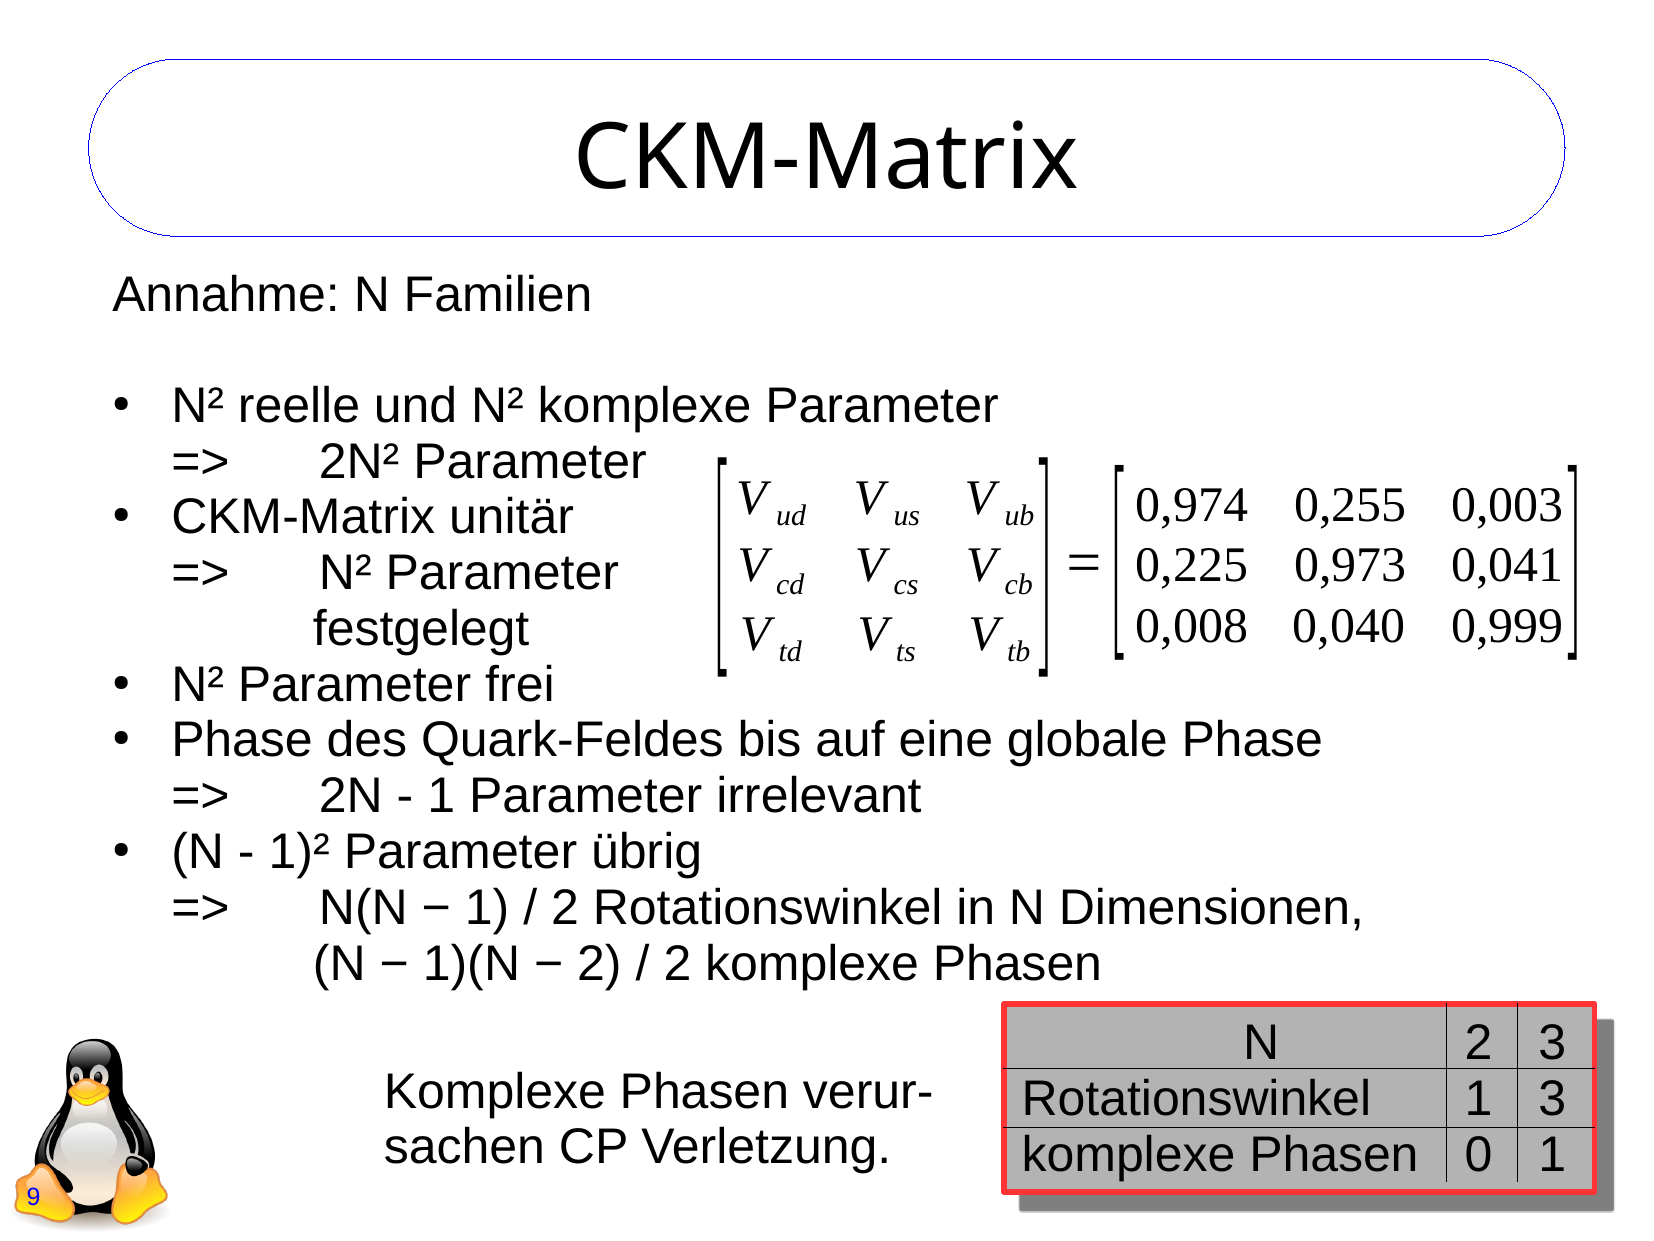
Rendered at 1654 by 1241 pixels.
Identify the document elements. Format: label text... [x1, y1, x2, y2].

text_box N 2 3 Rotationswinkel 1 3 komplexe Phasen 0 1 [1447, 1069, 1517, 1127]
text_box N 2 3 Rotationswinkel 1 3 komplexe Phasen 0 1 [1003, 1069, 1446, 1127]
text_box N 2 3 Rotationswinkel 1 3 komplexe Phasen 0 1 [1447, 1003, 1517, 1068]
chart [708, 454, 1592, 680]
text_box N 2 3 Rotationswinkel 1 3 komplexe Phasen 0 1 [1003, 1003, 1446, 1068]
title CKM-Matrix [82, 56, 1571, 250]
text_box Annahme: N Familien N² reelle und N² komplexe Parameter => 2N² Parameter CKM-Matrix unitär => N² Parameter festgelegt N² Parameter frei Phase des Quark-Feldes bis auf eine globale Phase => 2N - 1 Parameter irrelevant (N - 1)² Parameter übrig => N(N − 1) / 2 Rotationswinkel in N Dimensionen, (N − 1)(N − 2) / 2 komplexe Phasen [112, 265, 1447, 1070]
text_box N 2 3 Rotationswinkel 1 3 komplexe Phasen 0 1 [1518, 1069, 1595, 1127]
text_box Komplexe Phasen verur- sachen CP Verletzung. [383, 1062, 934, 1175]
picture [2, 1030, 178, 1241]
text_box N 2 3 Rotationswinkel 1 3 komplexe Phasen 0 1 [1518, 1003, 1595, 1068]
text_box N 2 3 Rotationswinkel 1 3 komplexe Phasen 0 1 [1003, 1128, 1595, 1192]
